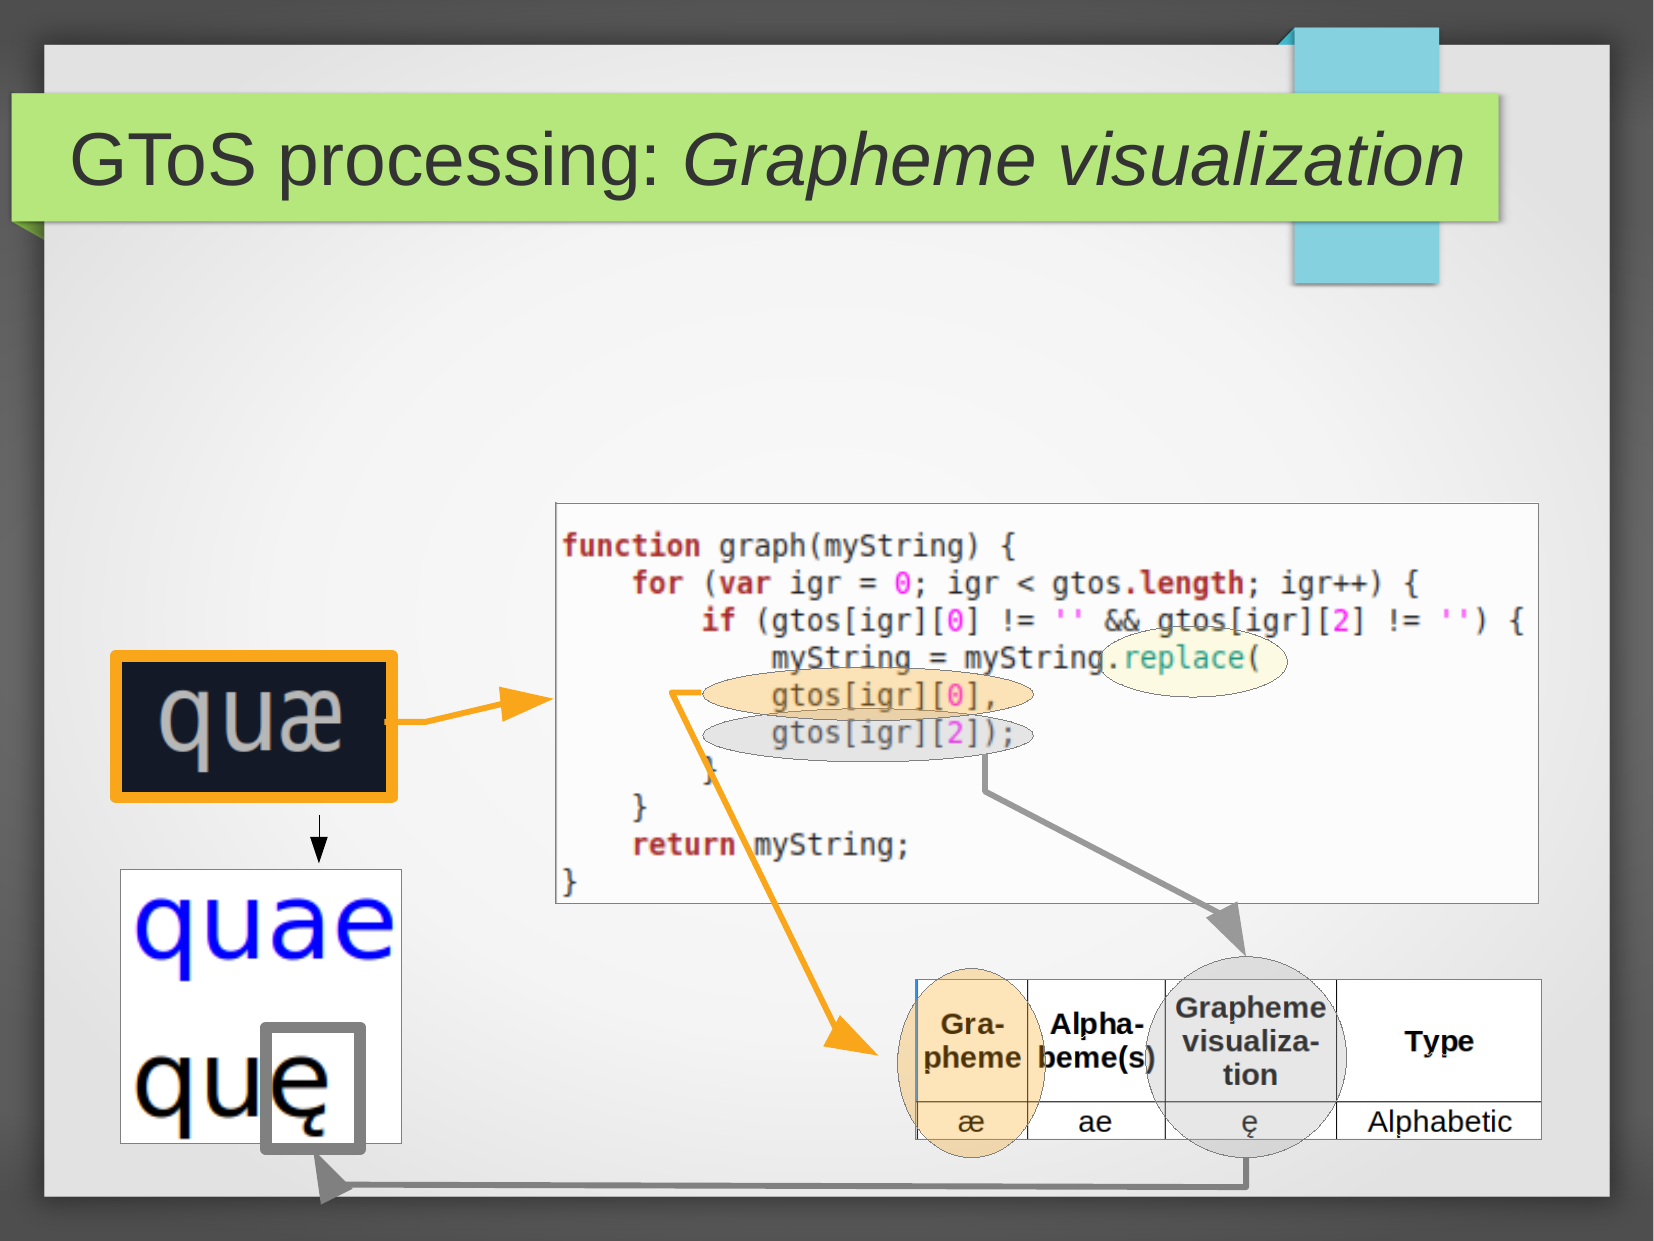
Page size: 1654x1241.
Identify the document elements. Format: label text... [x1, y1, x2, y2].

text_box [1145, 956, 1347, 1158]
text_box [1098, 626, 1288, 698]
picture [0, 0, 1654, 1241]
text_box [897, 968, 1046, 1158]
text_box [702, 667, 1034, 762]
title GToS processing: Grapheme visualization [69, 75, 1511, 244]
